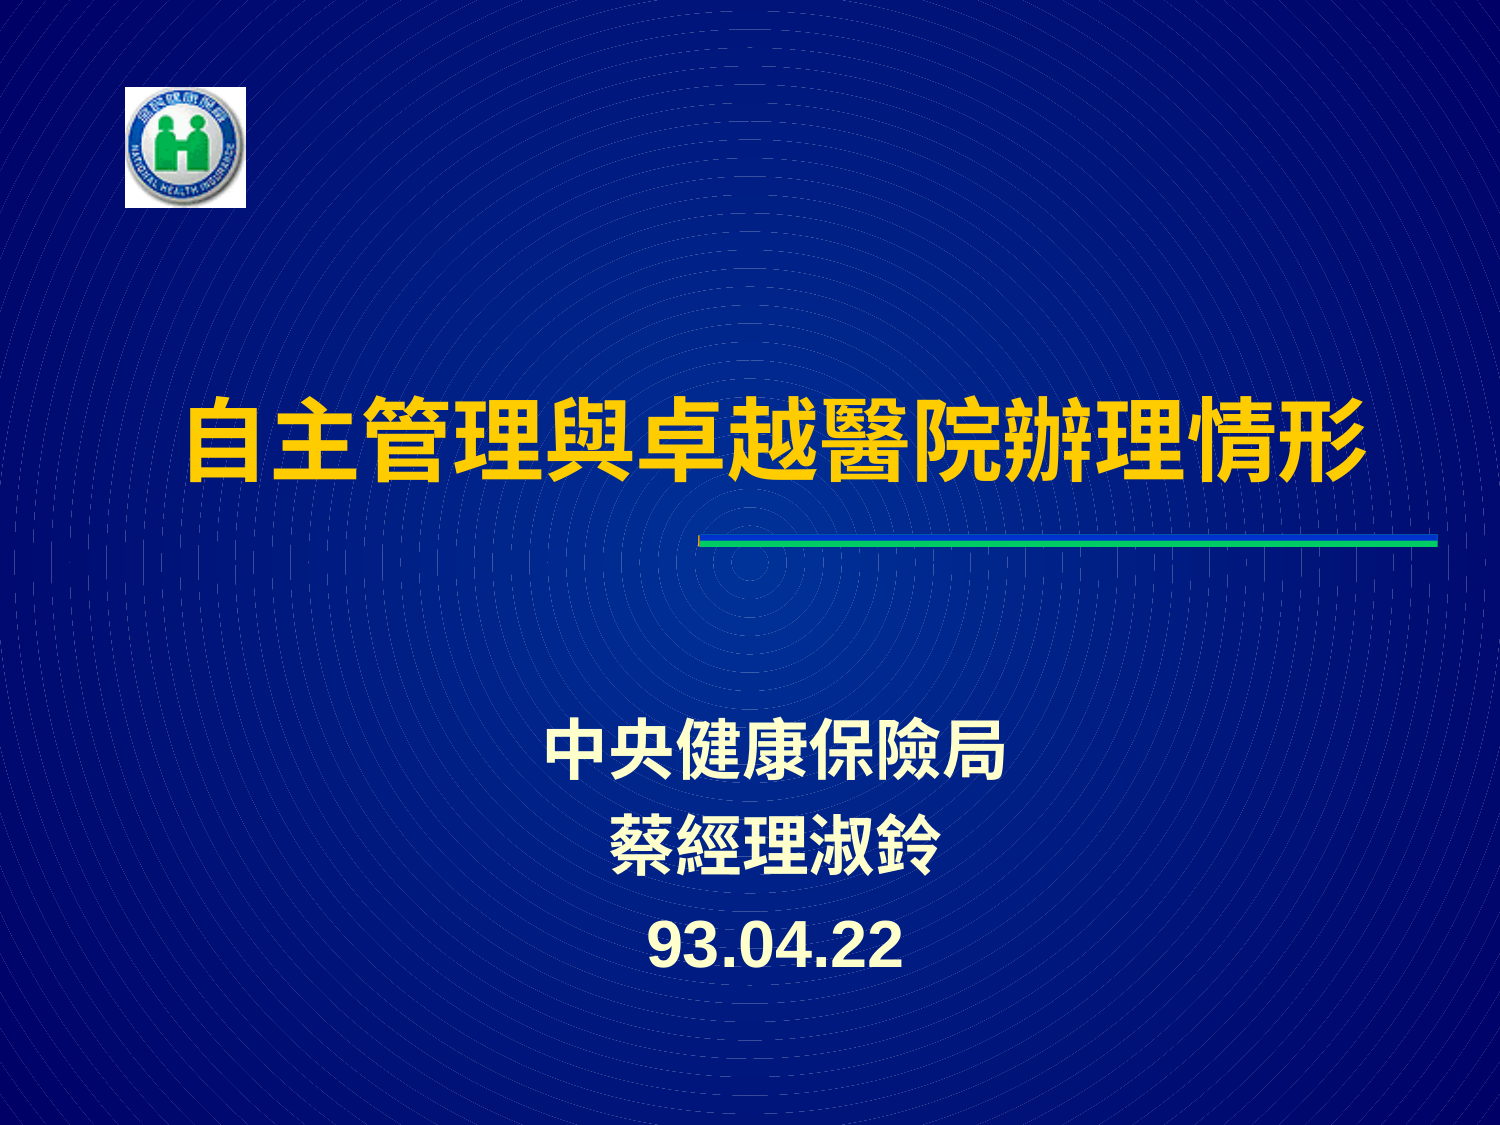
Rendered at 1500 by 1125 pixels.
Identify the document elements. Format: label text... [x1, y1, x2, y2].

subtitle 中央健康保險局 蔡經理淑鈴 93.04.22 [275, 699, 1277, 988]
title 自主管理與卓越醫院辦理情形 [162, 312, 1438, 501]
